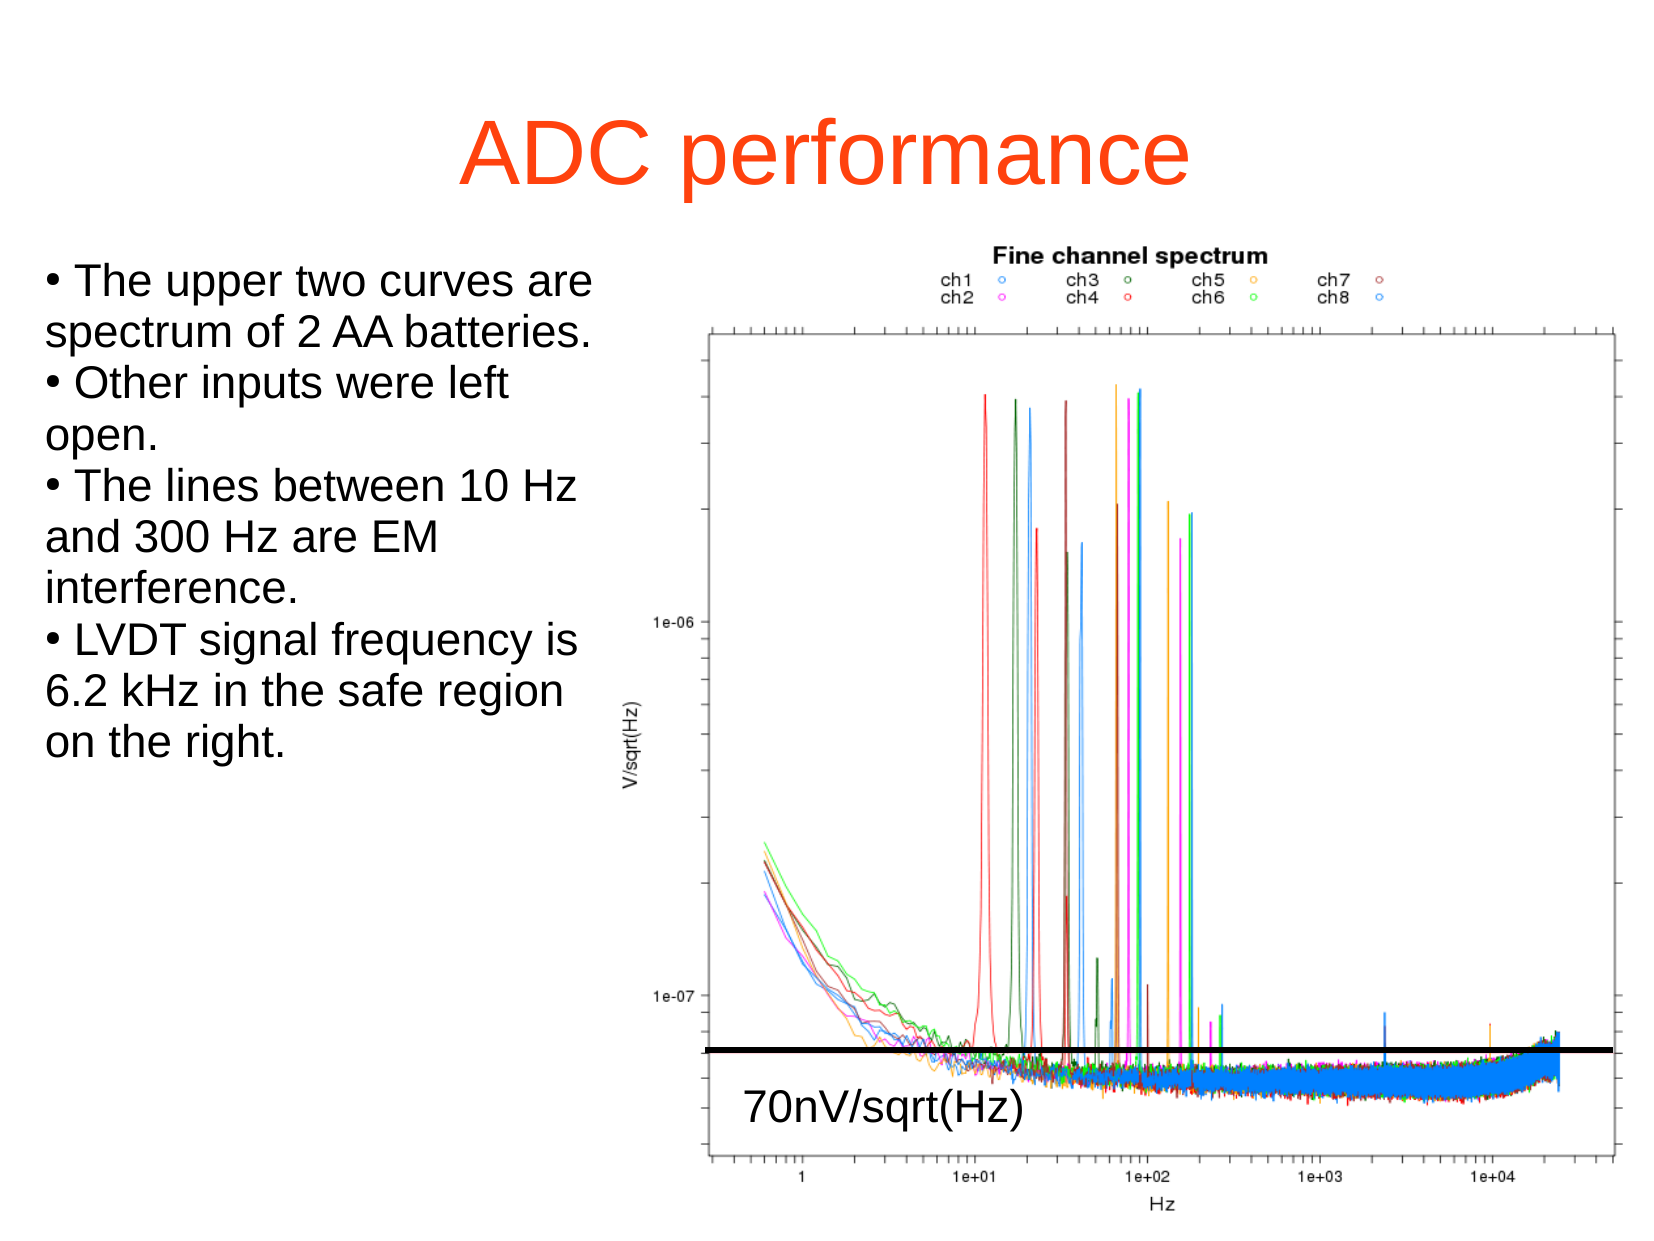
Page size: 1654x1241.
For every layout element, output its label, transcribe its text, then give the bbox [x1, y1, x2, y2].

text_box 70nV/sqrt(Hz) [727, 1073, 1043, 1141]
text_box The upper two curves are spectrum of 2 AA batteries. Other inputs were left open. The lines between 10 Hz and 300 Hz are EM interference. LVDT signal frequency is 6.2 kHz in the safe region on the right. [30, 247, 623, 775]
picture [607, 239, 1653, 1233]
title ADC performance [82, 56, 1571, 250]
